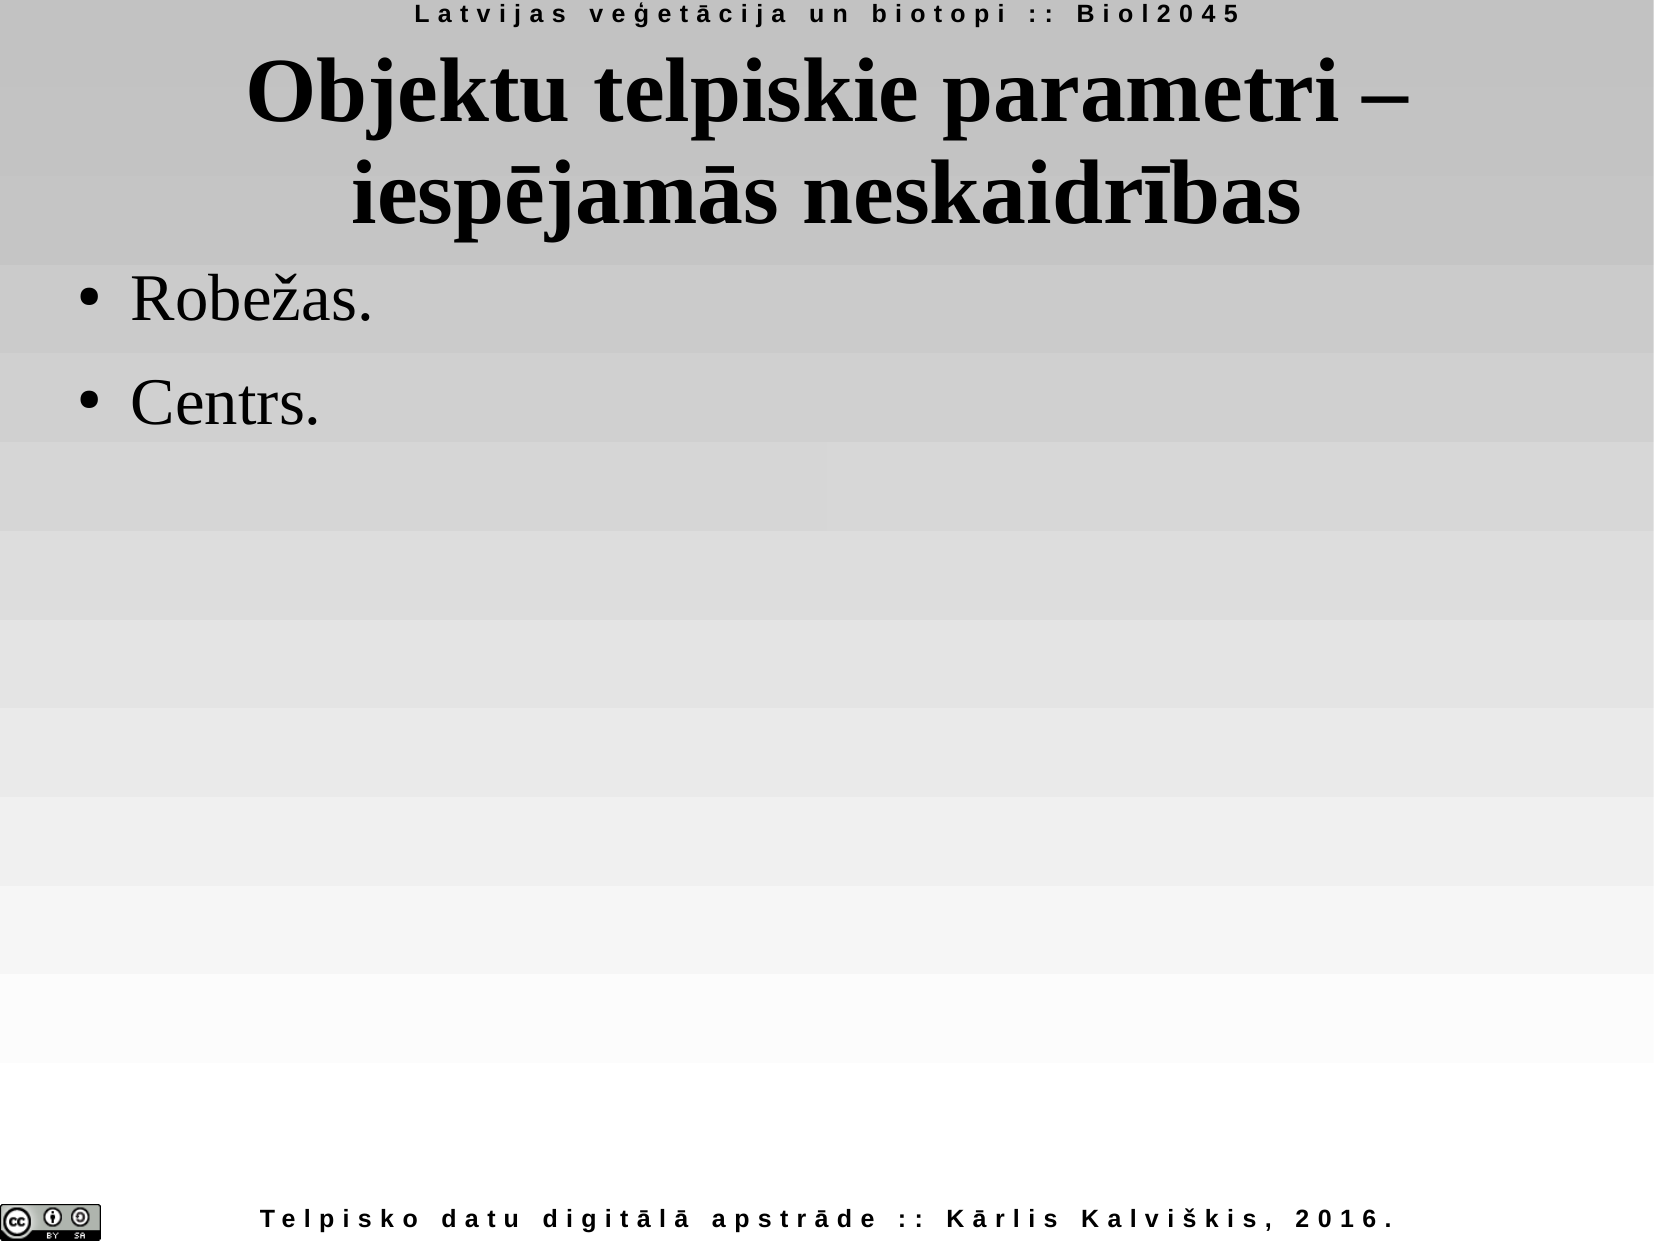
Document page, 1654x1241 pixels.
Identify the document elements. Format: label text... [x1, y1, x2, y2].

title Objektu telpiskie parametri – iespējamās neskaidrības [59, 37, 1596, 246]
list Robežas. Centrs. [59, 261, 1596, 1175]
picture [0, 0, 1654, 1241]
